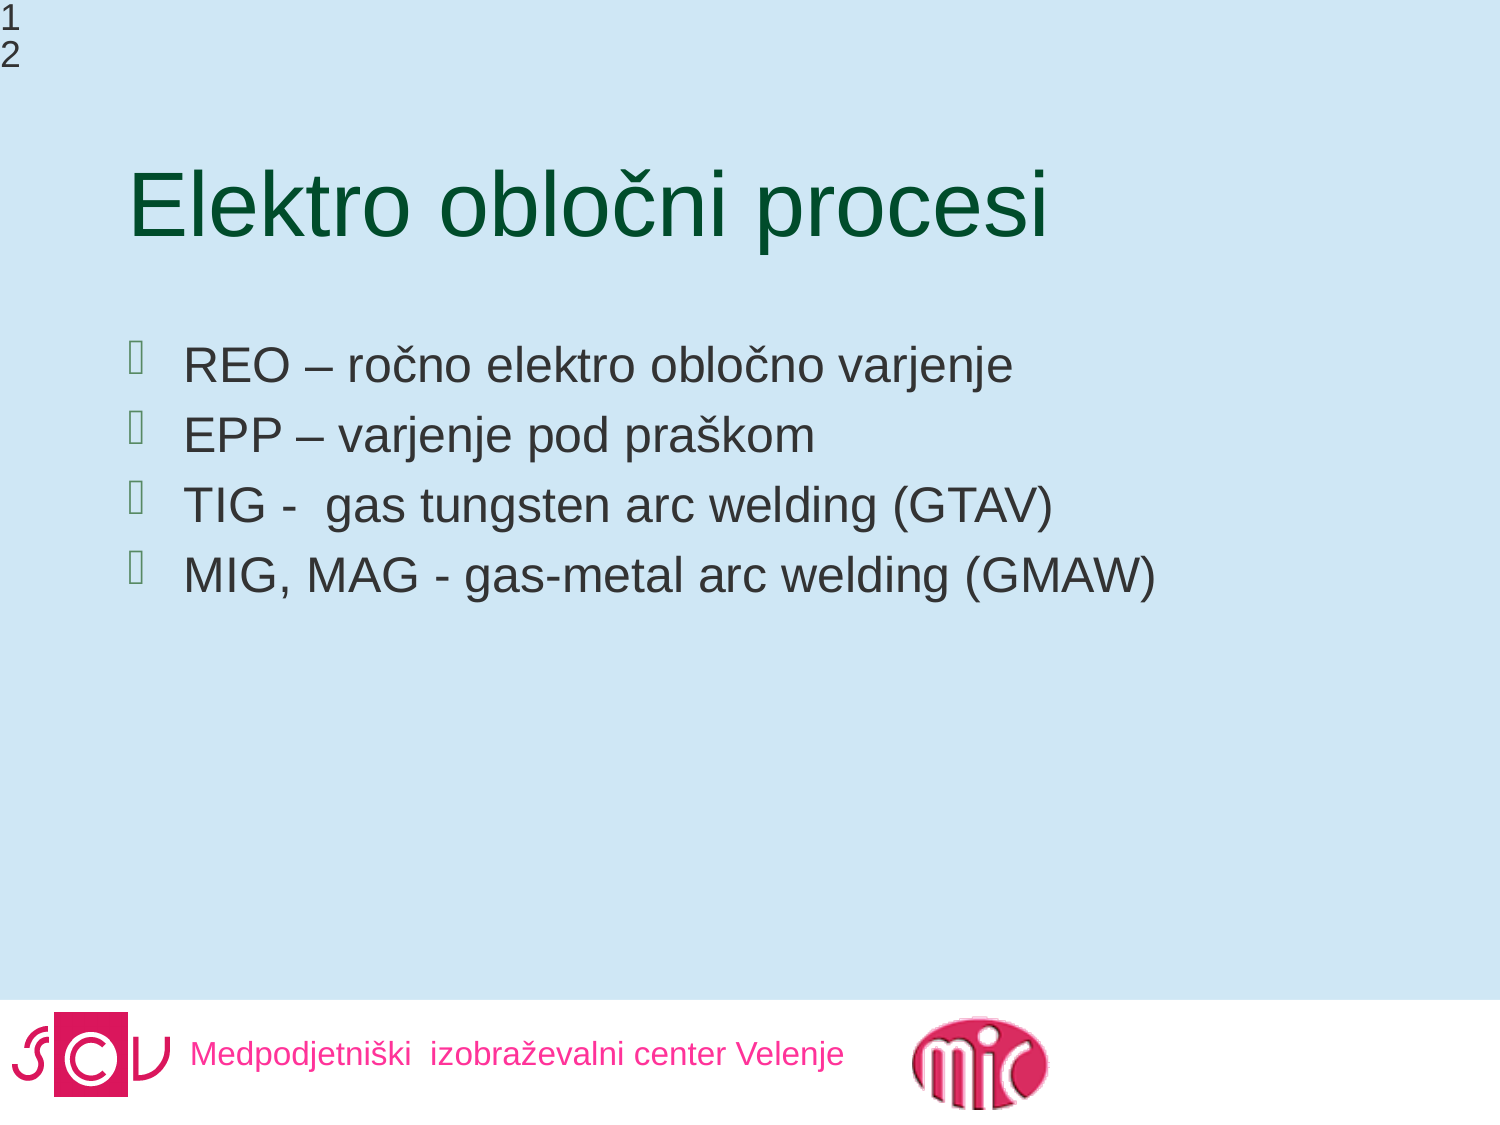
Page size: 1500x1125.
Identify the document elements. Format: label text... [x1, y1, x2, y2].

picture [912, 1012, 1050, 1110]
picture [12, 1012, 170, 1097]
list REO – ročno elektro obločno varjenje EPP – varjenje pod praškom TIG - gas tungsten arc welding (GTAV) MIG, MAG - gas-metal arc welding (GMAW) [112, 324, 1388, 1000]
title Elektro obločni procesi [112, 75, 1388, 263]
